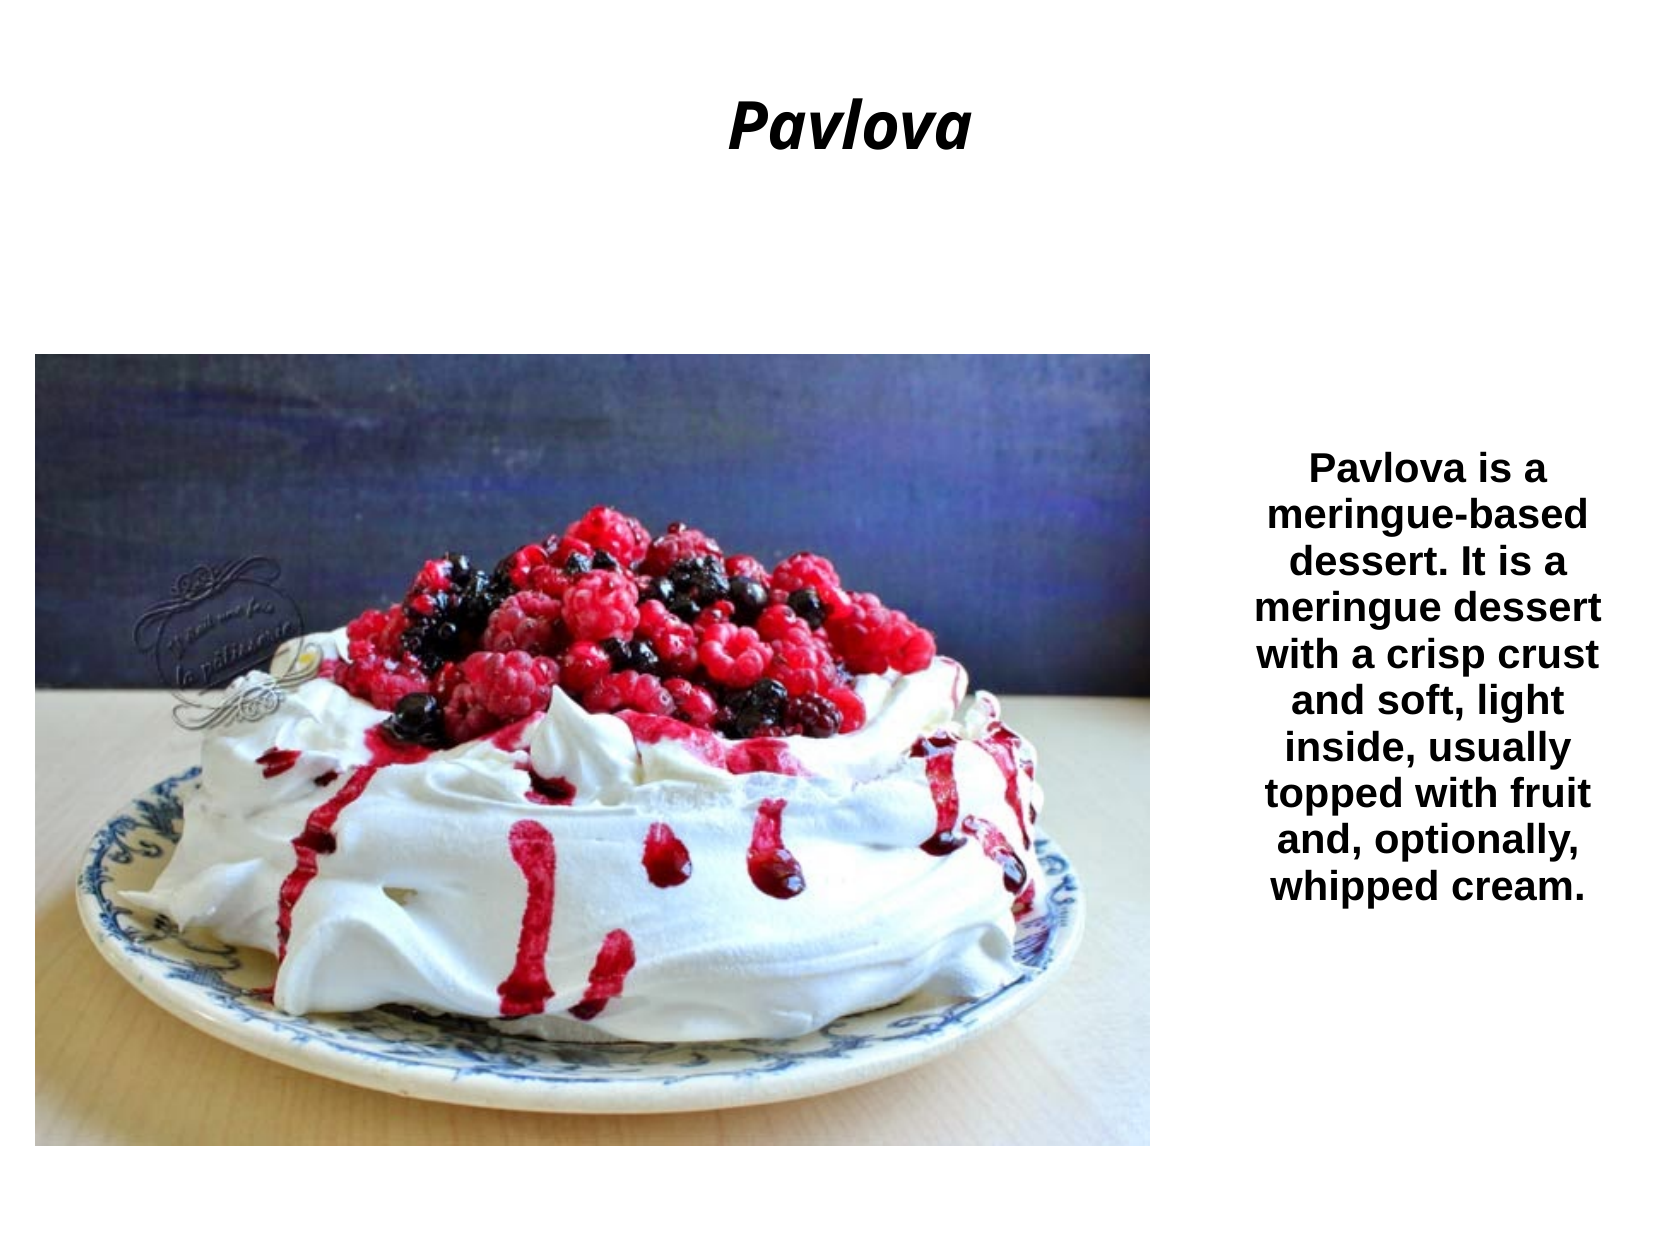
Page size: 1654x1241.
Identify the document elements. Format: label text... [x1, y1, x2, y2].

text_box Pavlova [342, 70, 1359, 180]
picture [35, 354, 1150, 1146]
text_box Pavlova is a meringue-based dessert. It is a meringue dessert with a crisp crust and soft, light inside, usually topped with fruit and, optionally, whipped cream. [1216, 437, 1640, 945]
